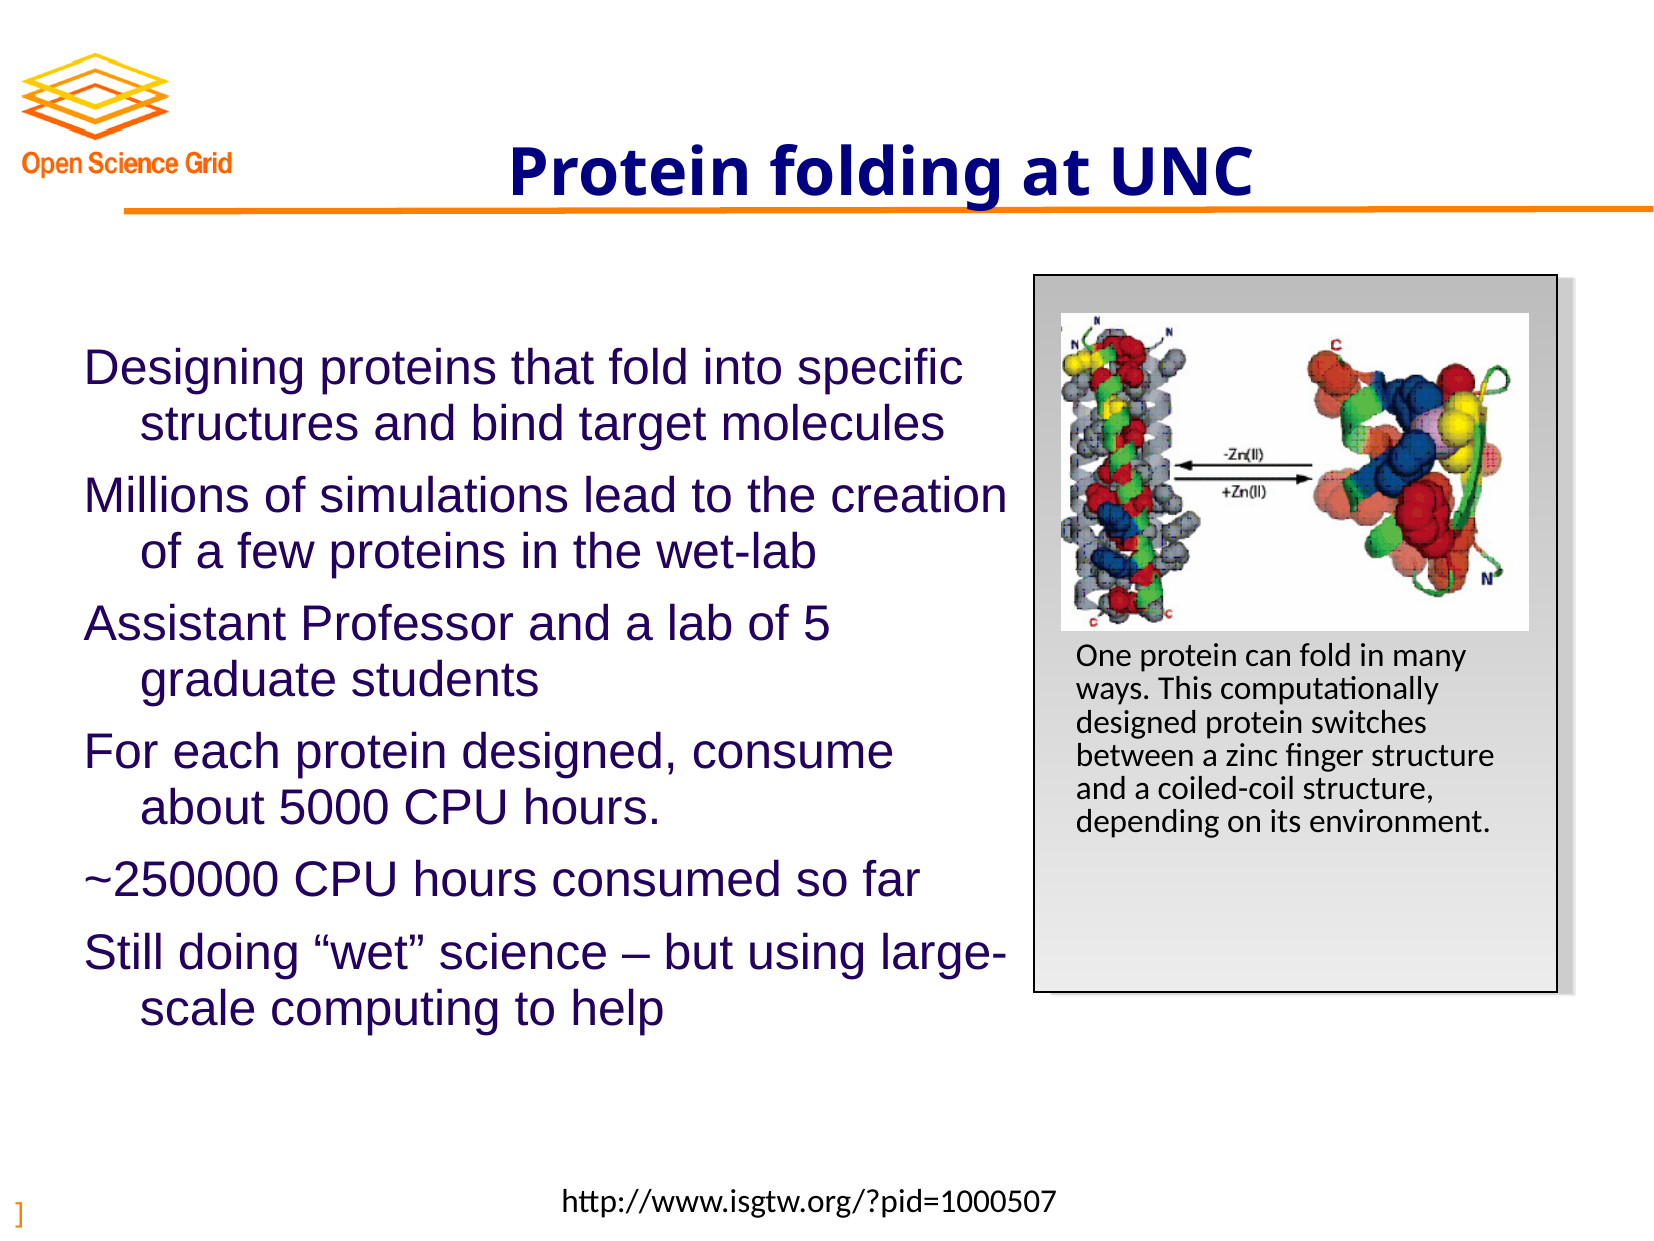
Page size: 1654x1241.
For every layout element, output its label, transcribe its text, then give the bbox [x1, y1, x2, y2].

list Designing proteins that fold into specific structures and bind target molecules Millions of simulations lead to the creation of a few proteins in the wet-lab Assistant Professor and a lab of 5 graduate students For each protein designed, consume about 5000 CPU hours. ~250000 CPU hours consumed so far Still doing “wet” science – but using large-scale computing to help [68, 331, 1039, 1063]
picture [1061, 313, 1529, 631]
text_box [1033, 275, 1558, 993]
text_box One protein can fold in many ways. This computationally designed protein switches between a zinc finger structure and a coiled-coil structure, depending on its environment. [1061, 634, 1530, 1005]
picture [0, 29, 253, 198]
title Protein folding at UNC [192, 118, 1571, 221]
text_box http://www.isgtw.org/?pid=1000507 [41, 1179, 1586, 1241]
